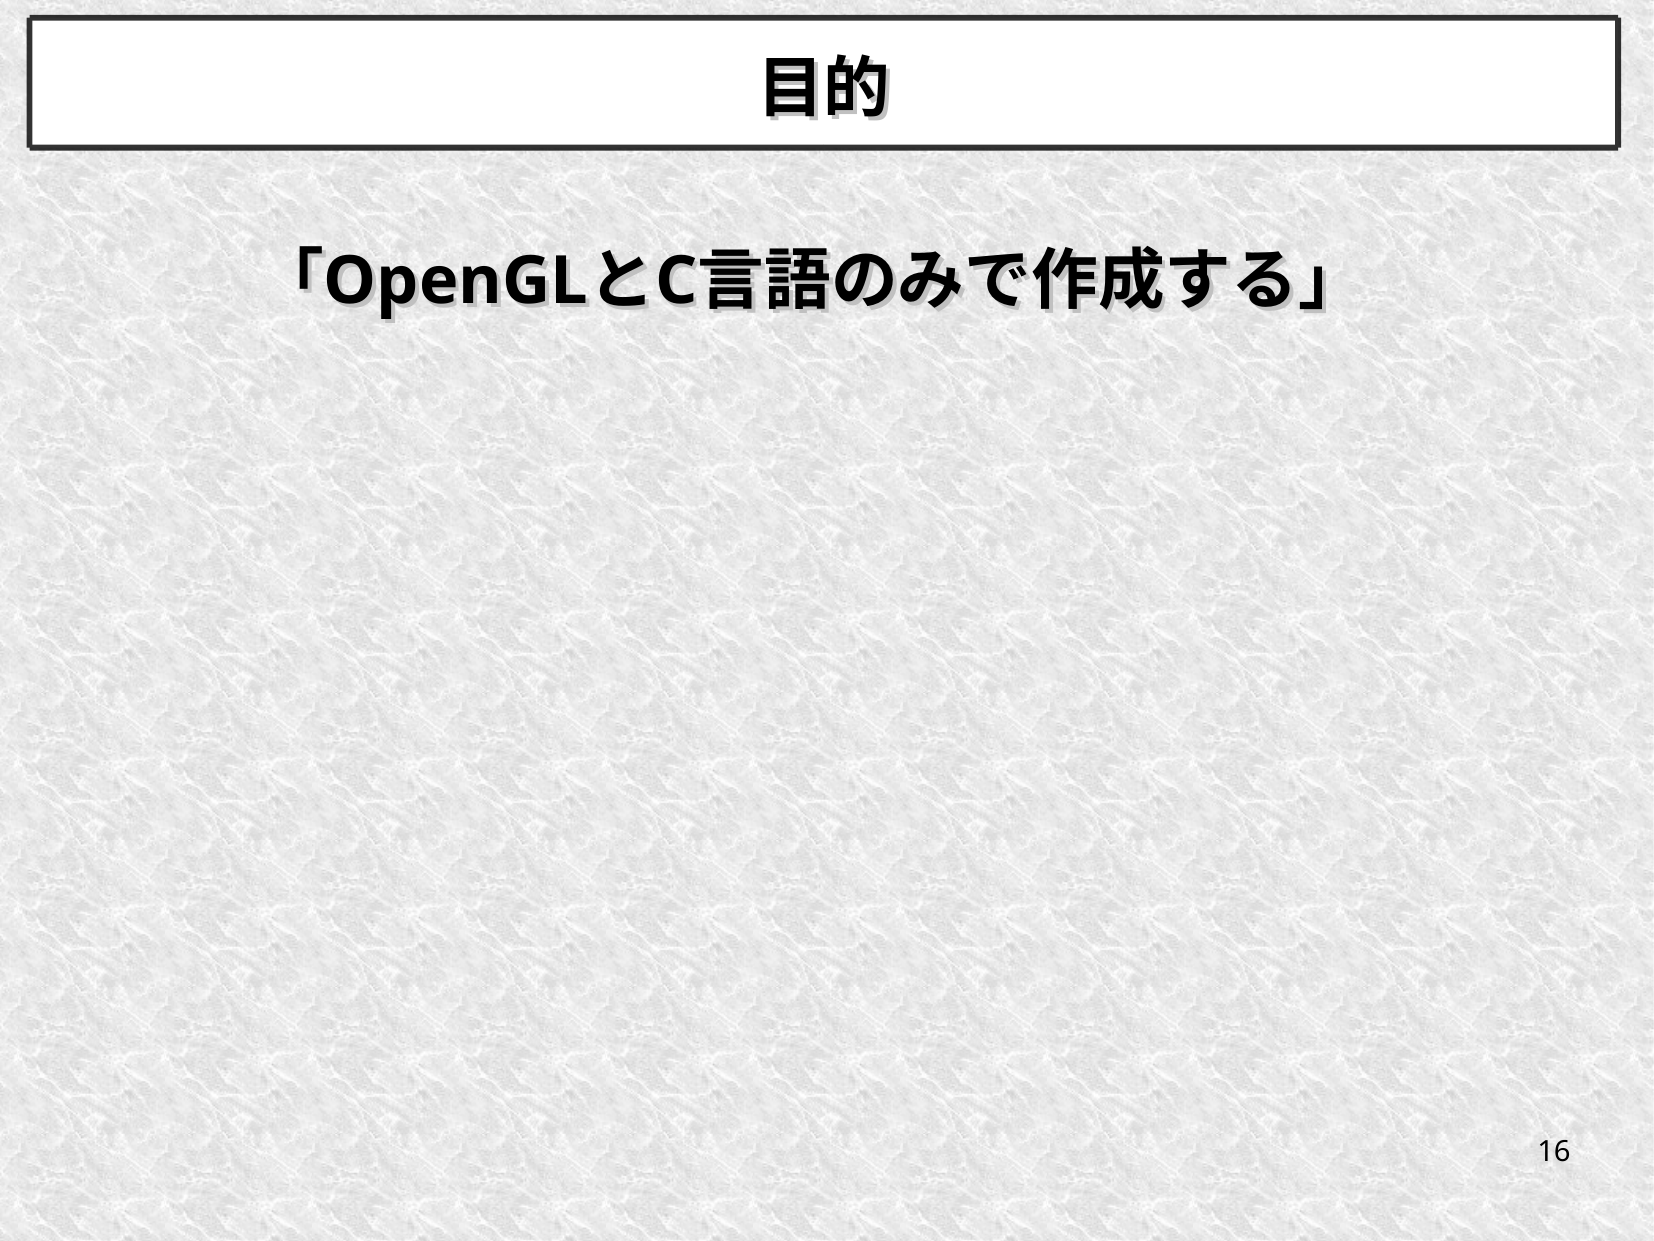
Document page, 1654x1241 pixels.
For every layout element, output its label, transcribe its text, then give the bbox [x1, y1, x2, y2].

text_box 目的 [29, 17, 1619, 148]
picture [0, 0, 1654, 1241]
text_box 「OpenGLとC言語のみで作成する」 [242, 218, 1412, 314]
